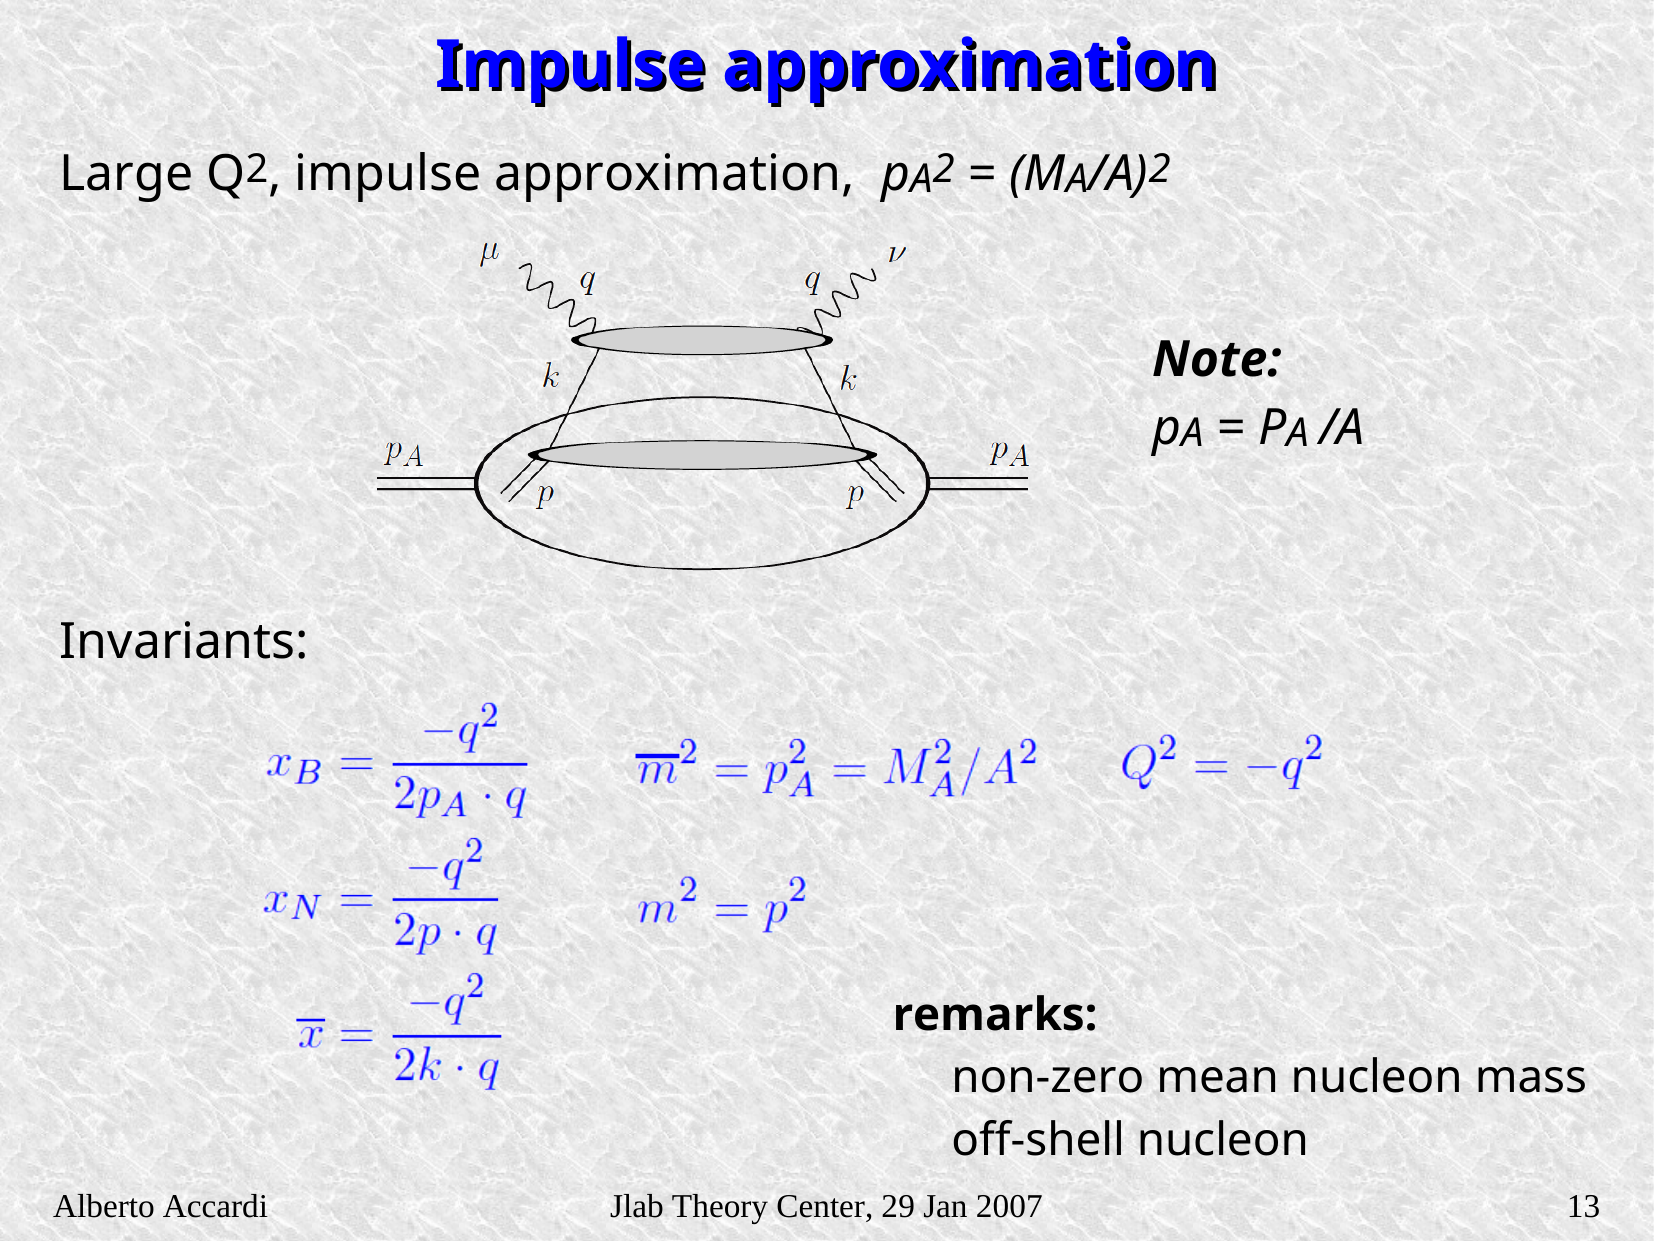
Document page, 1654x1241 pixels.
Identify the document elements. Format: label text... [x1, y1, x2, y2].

text_box Note: pA = PA /A [1137, 315, 1613, 460]
text_box remarks: non-zero mean nucleon mass off-shell nucleon [877, 974, 1654, 1155]
picture [0, 0, 1654, 1241]
text_box Large Q2, impulse approximation, pA2 = (MA/A)2 [44, 129, 1634, 214]
text_box Impulse approximation [29, 5, 1625, 133]
text_box Invariants: [44, 597, 1634, 673]
